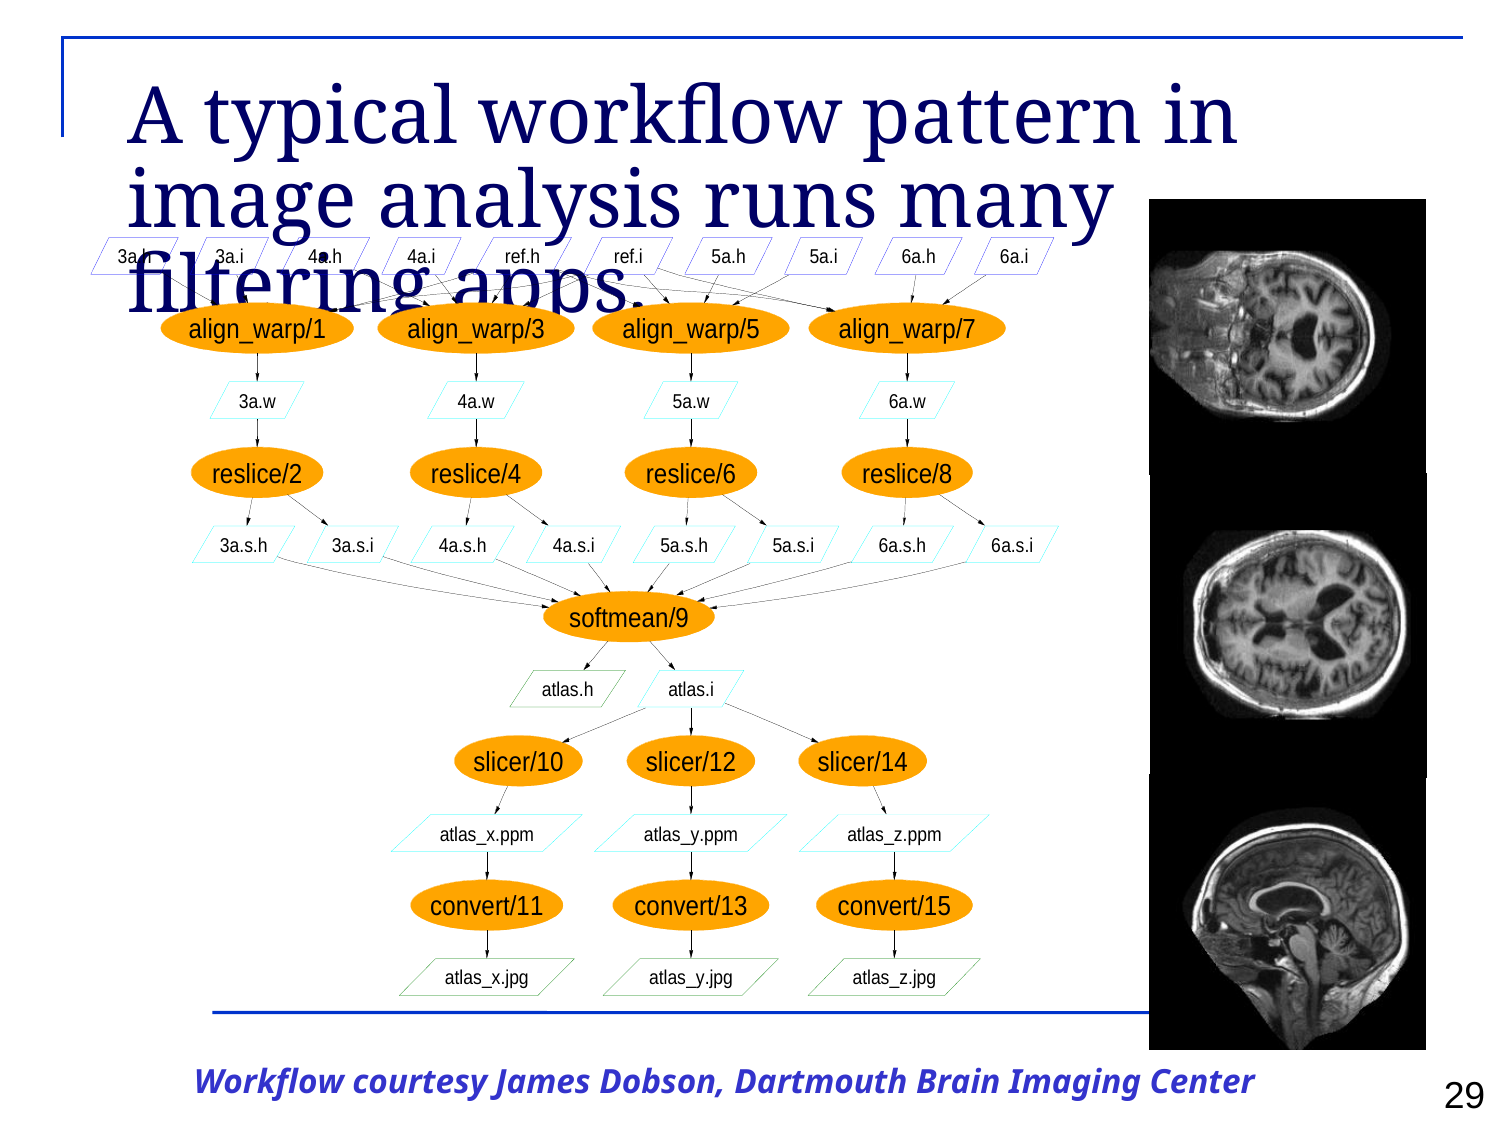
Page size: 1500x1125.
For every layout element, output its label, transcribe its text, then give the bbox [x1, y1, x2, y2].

text_box Workflow courtesy James Dobson, Dartmouth Brain Imaging Center [24, 1049, 1426, 1111]
text_box 3 [1425, 1075, 1500, 1123]
title A typical workflow pattern in image analysis runs many filtering apps. [112, 68, 1388, 247]
text_box [87, 233, 1063, 1001]
text_box [1149, 200, 1427, 1049]
